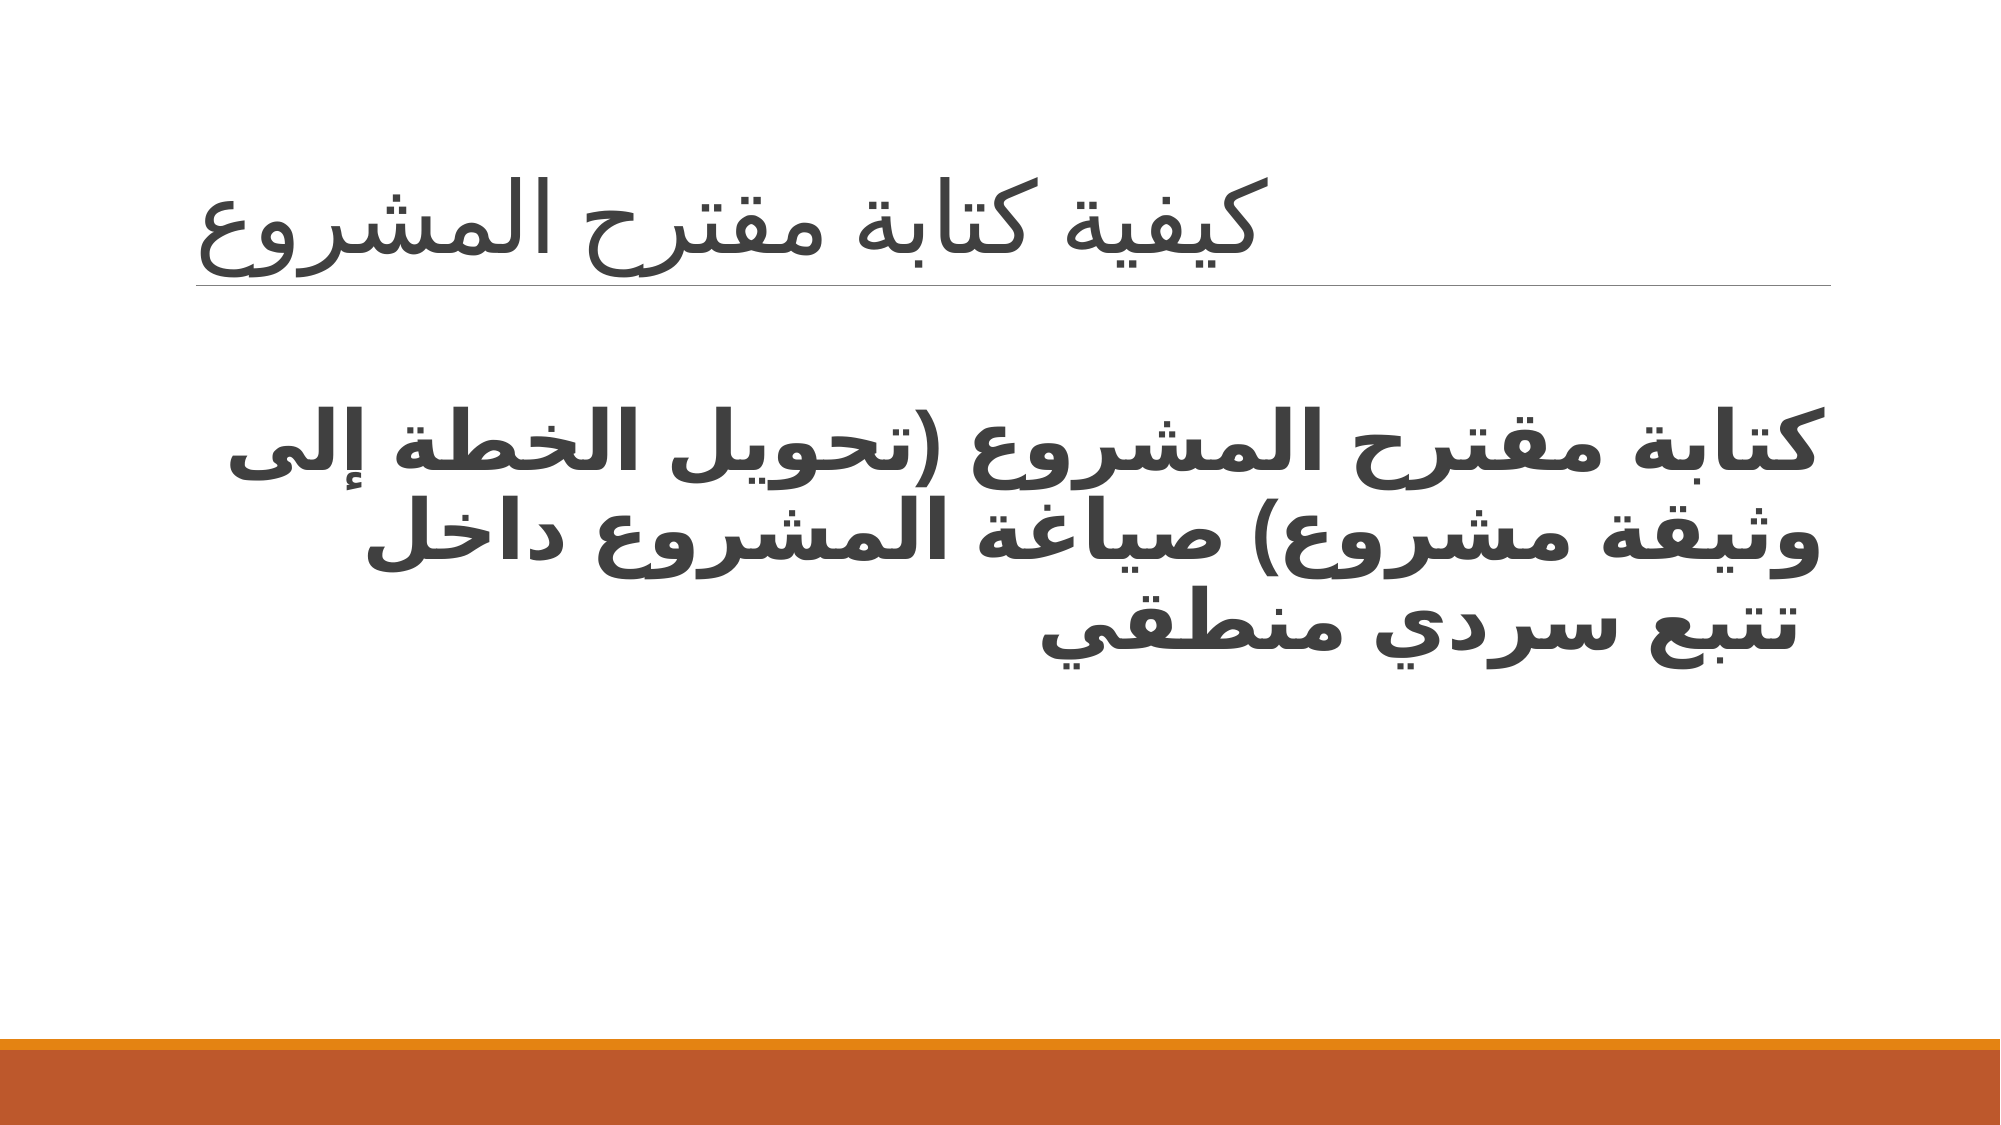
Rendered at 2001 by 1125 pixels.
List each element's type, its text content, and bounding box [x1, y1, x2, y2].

title كيفية كتابة مقترح المشروع [180, 43, 1831, 282]
list كتابة مقترح المشروع (تحويل الخطة إلى وثيقة مشروع) صياغة المشروع داخل تتبع سردي منطقي [180, 390, 1846, 963]
